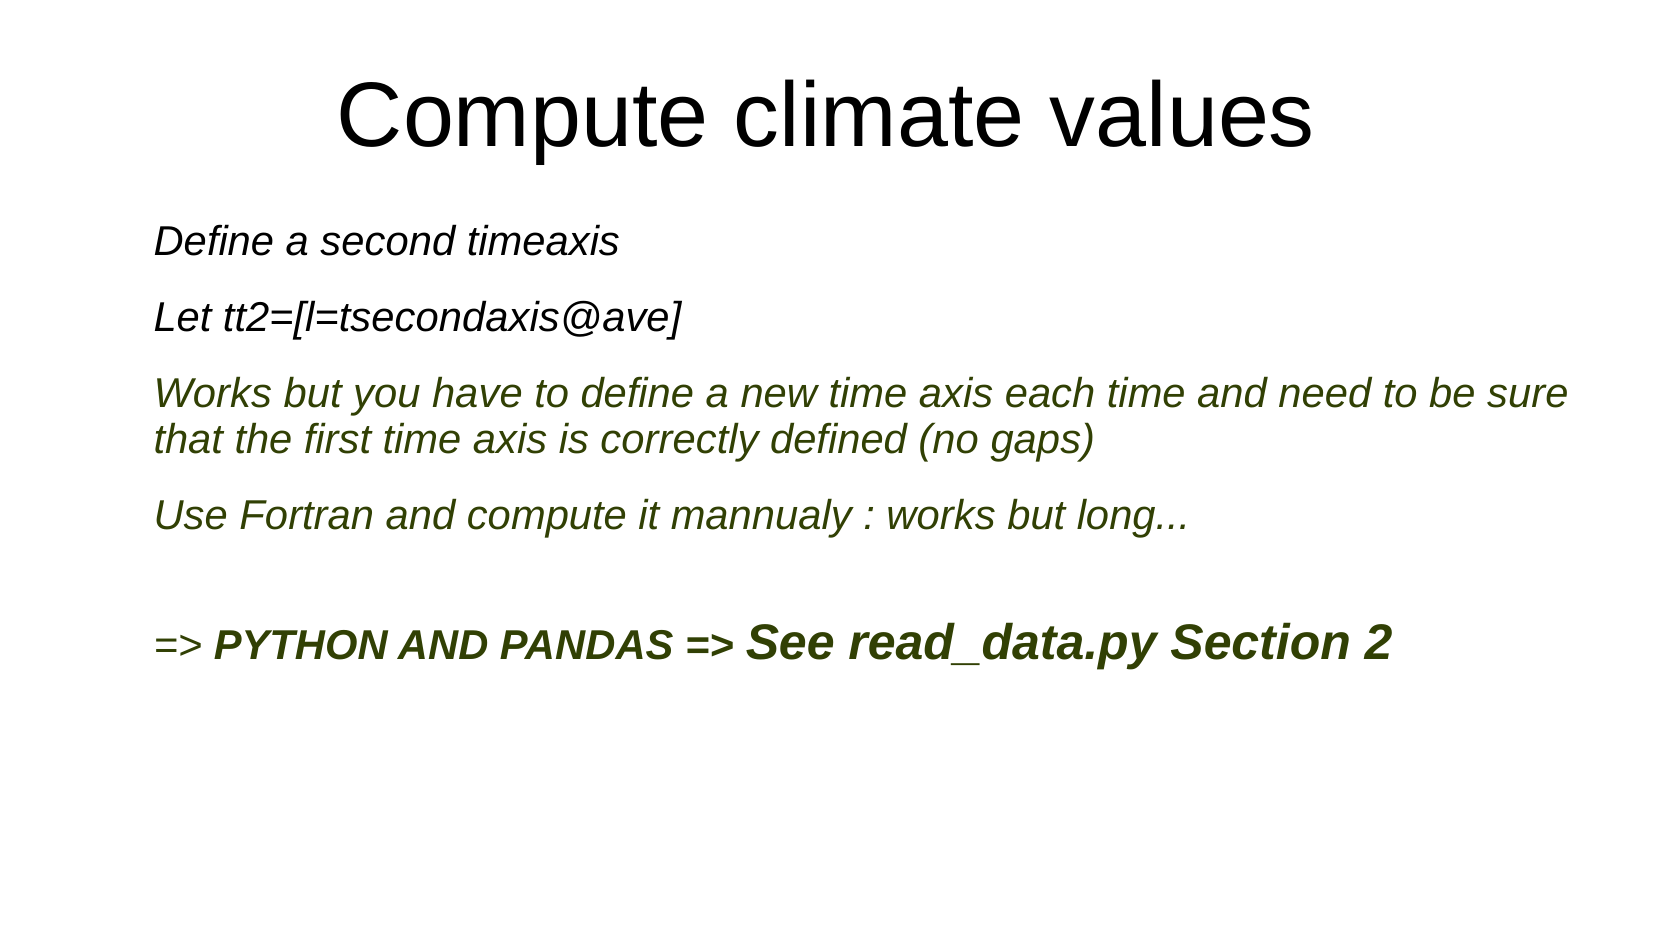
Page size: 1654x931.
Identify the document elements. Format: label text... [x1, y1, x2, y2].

title Compute climate values [82, 37, 1571, 193]
list Define a second timeaxis Let tt2=[l=tsecondaxis@ave] Works but you have to define a new time axis each time and need to be sure that the first time axis is correctly defined (no gaps) Use Fortran and compute it mannualy : works but long... => PYTHON AND PANDAS => See read_data.py Section 2 [82, 217, 1630, 922]
